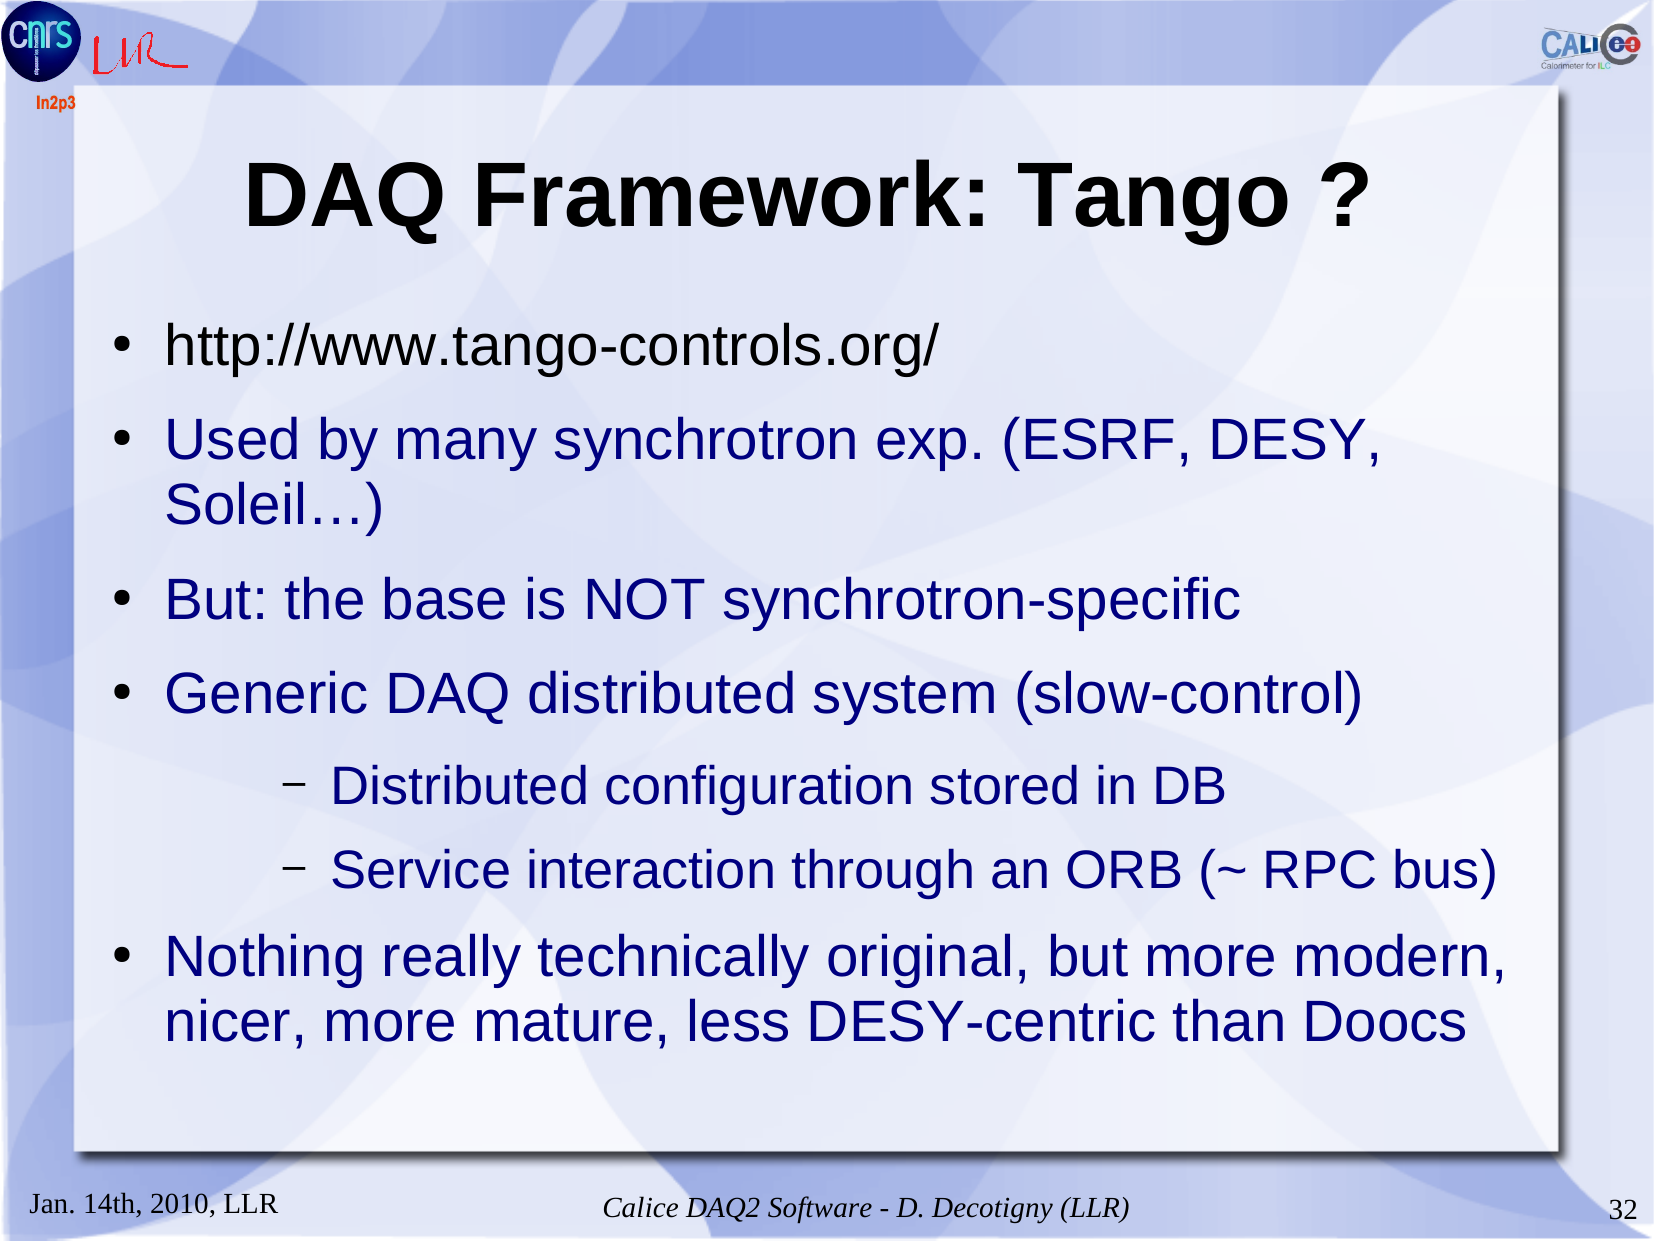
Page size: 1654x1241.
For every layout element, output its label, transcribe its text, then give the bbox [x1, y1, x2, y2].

list http://www.tango-controls.org/ Used by many synchrotron exp. (ESRF, DESY, Soleil…) But: the base is NOT synchrotron-specific Generic DAQ distributed system (slow-control) Distributed configuration stored in DB Service interaction through an ORB (~ RPC bus) Nothing really technically original, but more modern, nicer, more mature, less DESY-centric than Doocs [94, 312, 1550, 1116]
title DAQ Framework: Tango ? [82, 90, 1536, 298]
picture [0, 0, 1654, 1241]
